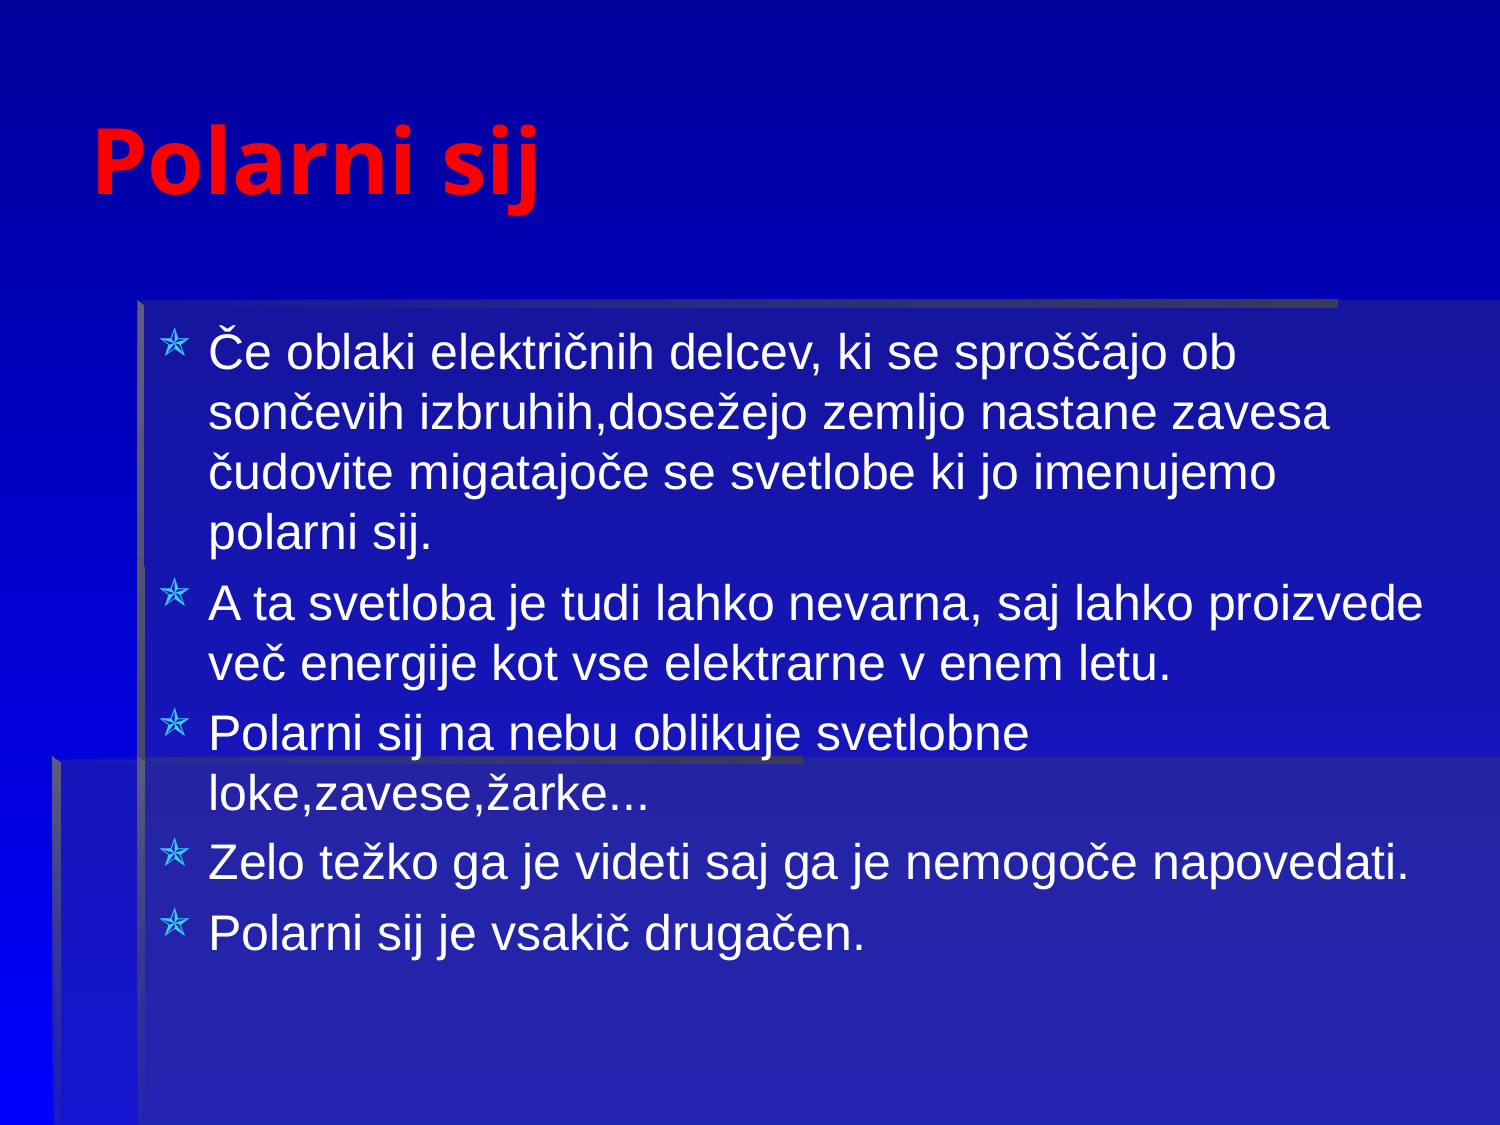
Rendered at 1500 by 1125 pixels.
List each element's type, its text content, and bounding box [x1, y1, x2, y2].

list Če oblaki električnih delcev, ki se sproščajo ob sončevih izbruhih,dosežejo zemljo nastane zavesa čudovite migatajoče se svetlobe ki jo imenujemo polarni sij. A ta svetloba je tudi lahko nevarna, saj lahko proizvede več energije kot vse elektrarne v enem letu. Polarni sij na nebu oblikuje svetlobne loke,zavese,žarke... Zelo težko ga je videti saj ga je nemogoče napovedati. Polarni sij je vsakič drugačen. [137, 312, 1451, 1000]
title Polarni sij [75, 40, 1451, 275]
